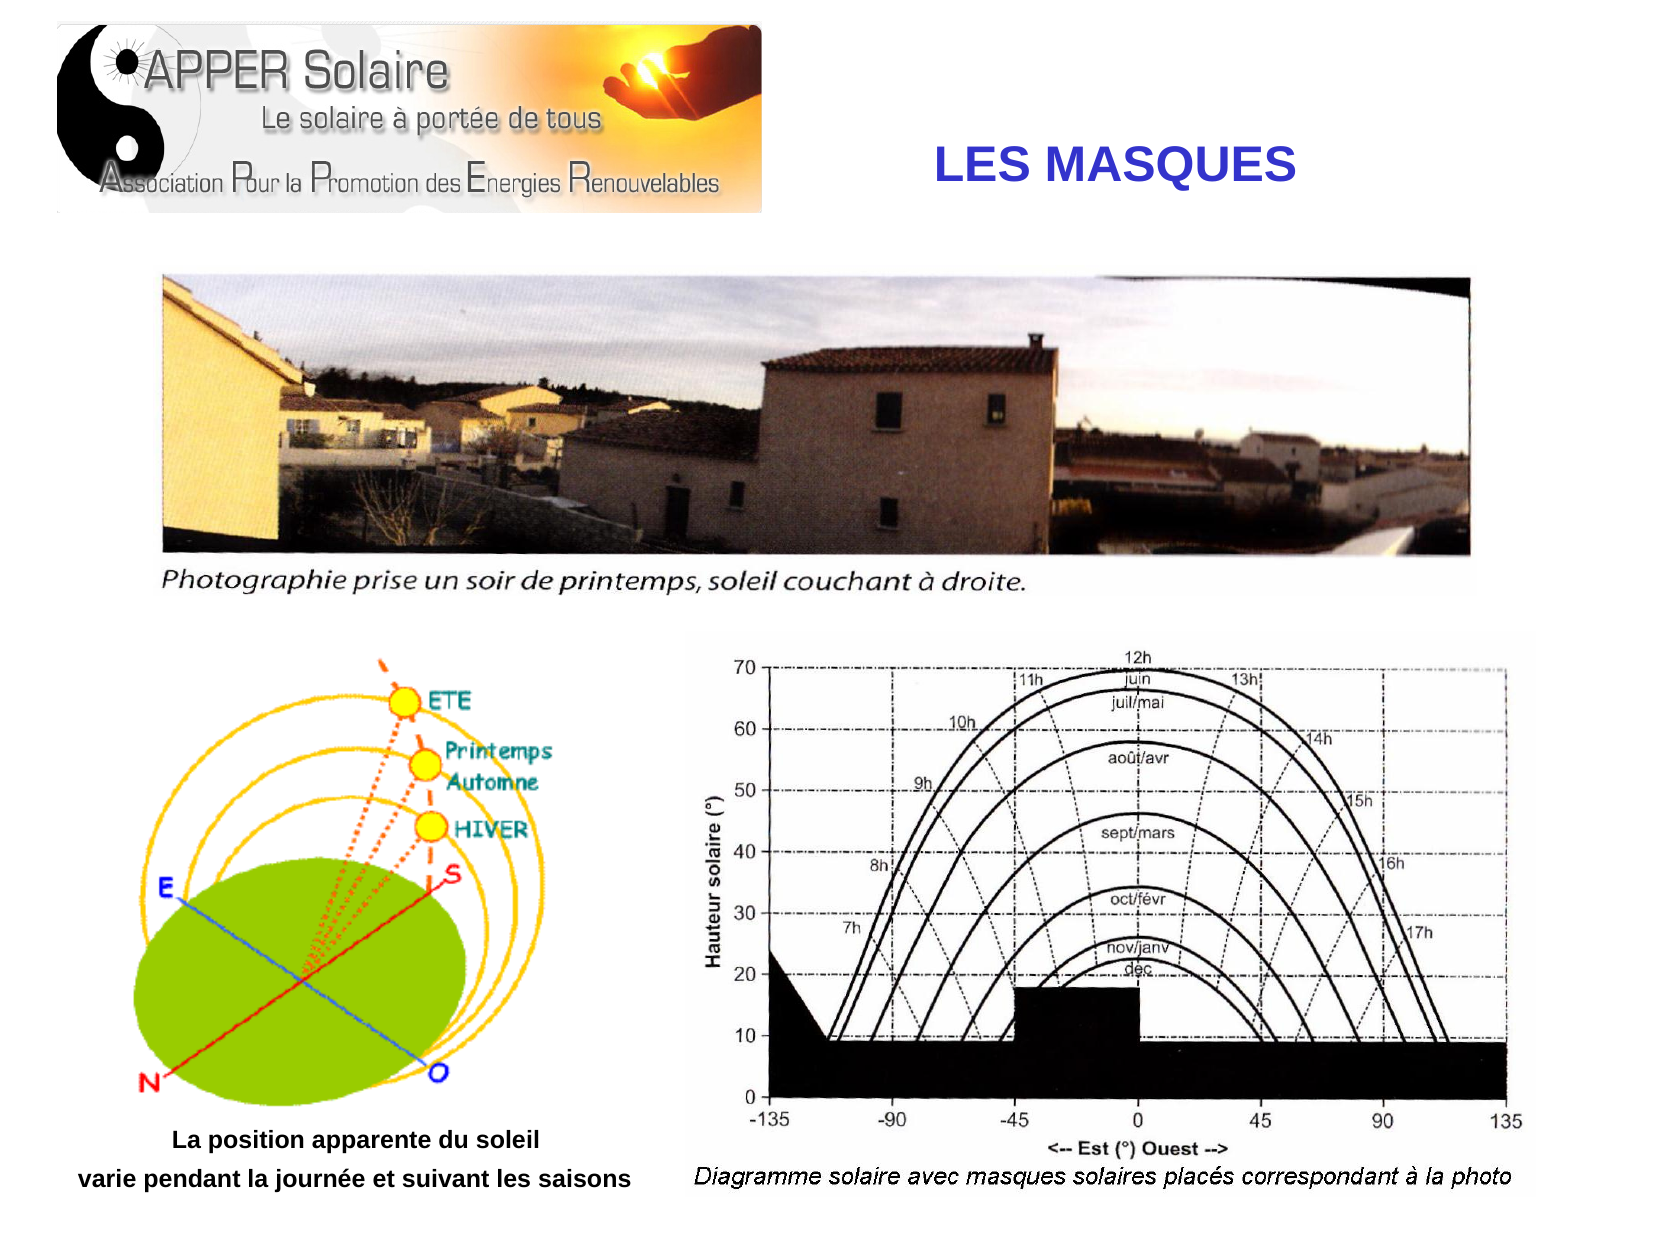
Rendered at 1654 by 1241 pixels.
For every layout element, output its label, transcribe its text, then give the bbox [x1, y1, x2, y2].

picture [685, 631, 1536, 1197]
text_box La position apparente du soleil varie pendant la journée et suivant les saisons [54, 1116, 657, 1202]
picture [129, 655, 554, 1109]
text_box LES MASQUES [901, 123, 1313, 200]
picture [153, 265, 1477, 596]
picture [57, 21, 762, 213]
